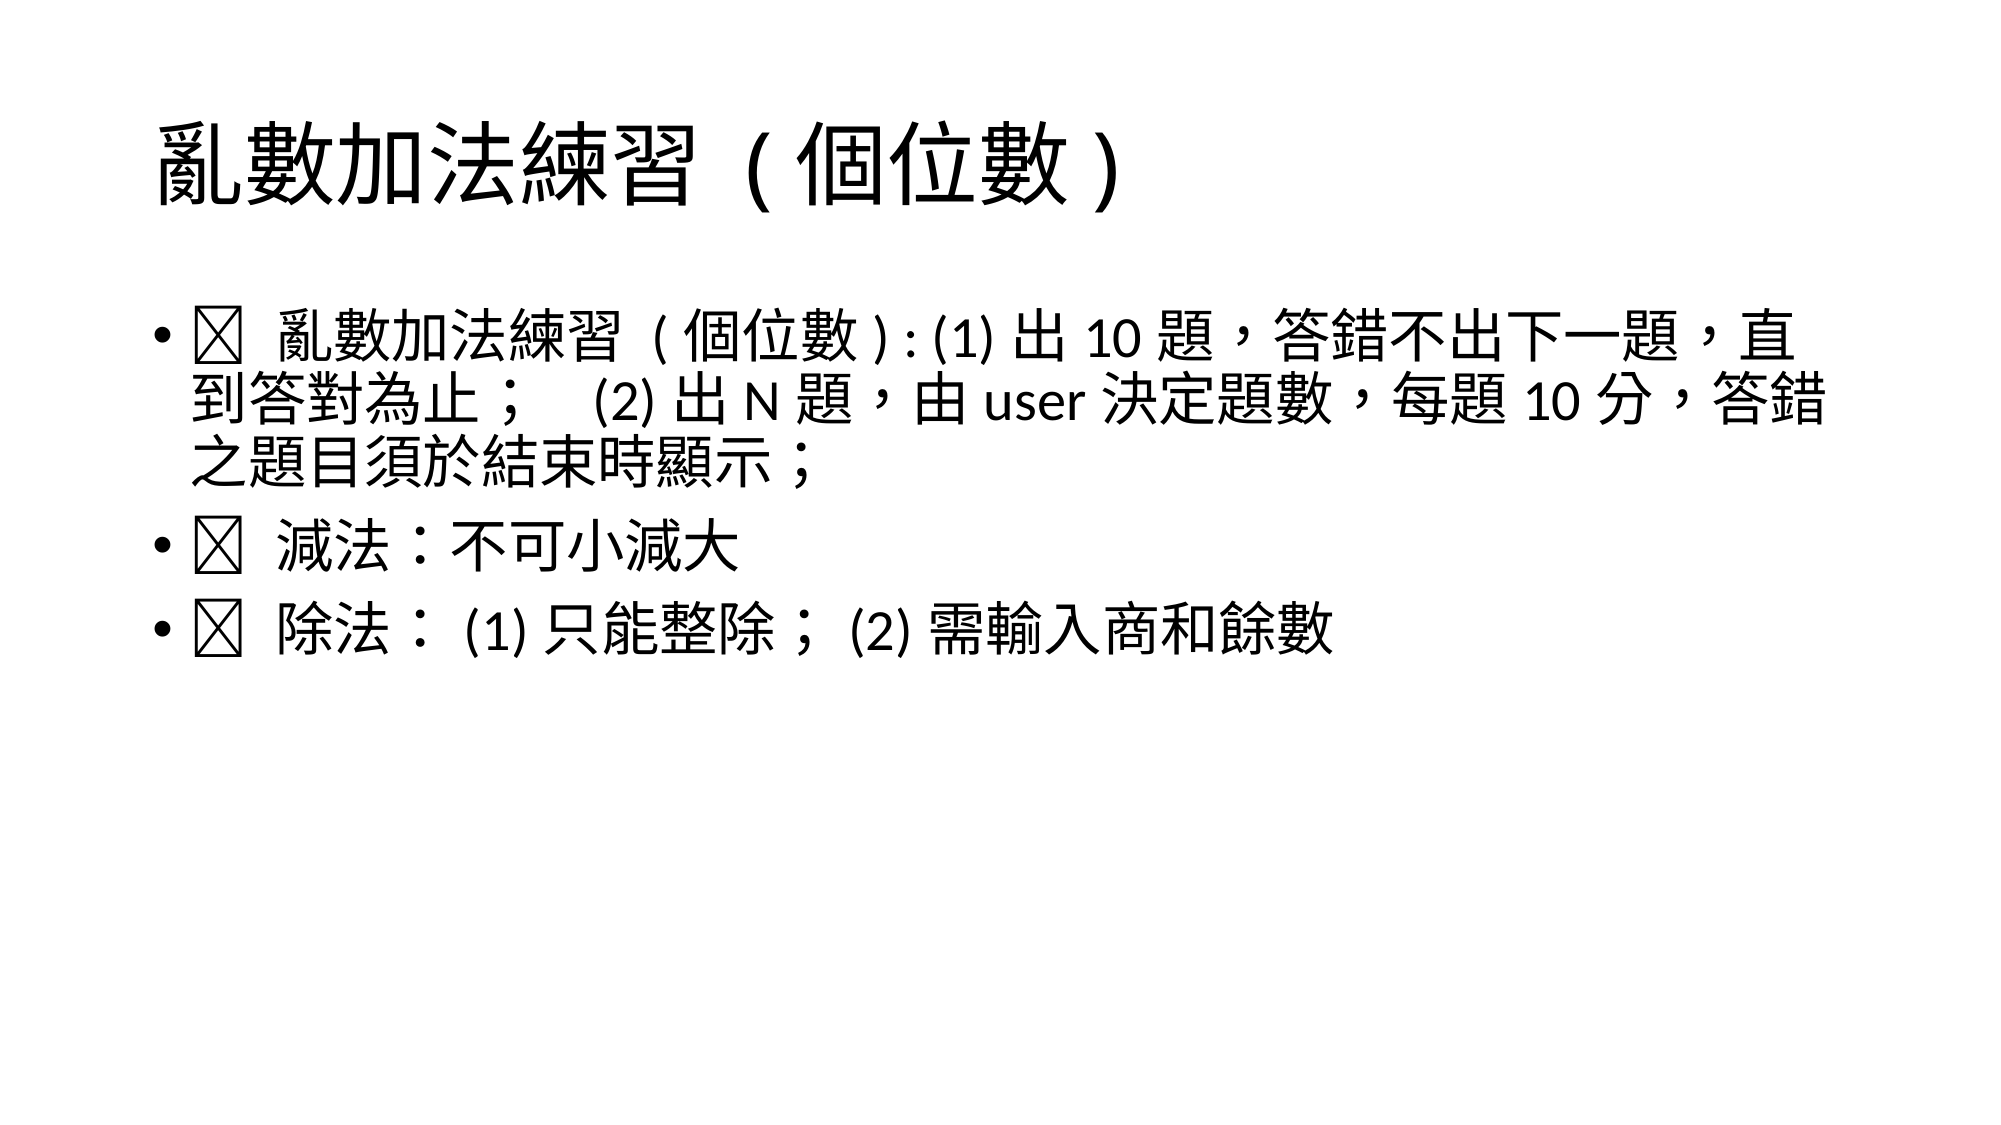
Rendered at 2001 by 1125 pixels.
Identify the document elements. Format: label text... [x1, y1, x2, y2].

list  亂數加法練習 (個位數) : (1)出10題，答錯不出下一題，直到答對為止； (2)出N題，由user決定題數，每題10分，答錯之題目須於結束時顯示；  減法：不可小減大  除法：(1)只能整除；(2)需輸入商和餘數 [137, 299, 1863, 1014]
title 亂數加法練習 (個位數) [137, 59, 1863, 278]
